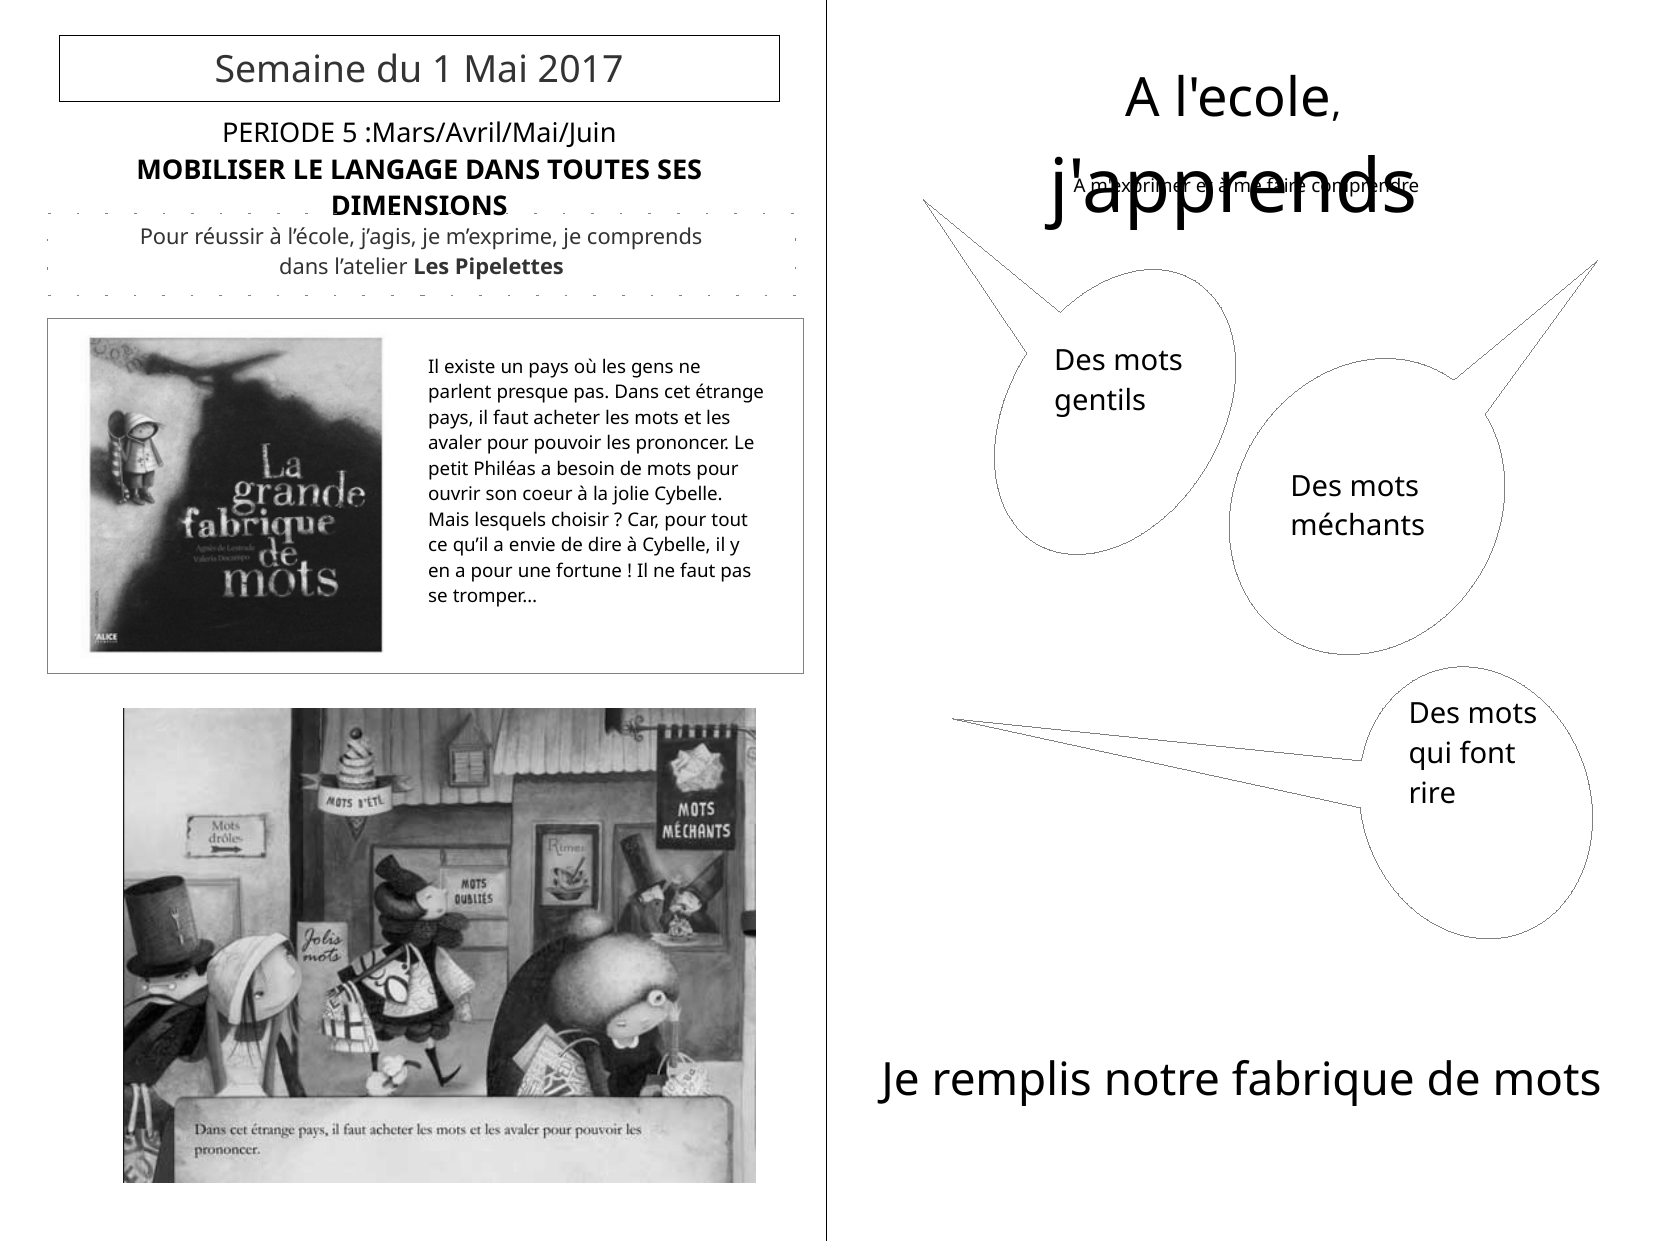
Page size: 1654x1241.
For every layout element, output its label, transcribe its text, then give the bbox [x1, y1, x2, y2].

text_box Semaine du 1 Mai 2017 [59, 35, 780, 102]
text_box Des mots gentils [1039, 331, 1205, 473]
text_box PERIODE 5 :Mars/Avril/Mai/Juin MOBILISER LE LANGAGE DANS TOUTES SES DIMENSIONS [82, 106, 756, 213]
picture [123, 708, 756, 1183]
text_box Pour réussir à l’école, j’agis, je m’exprime, je comprends dans l’atelier Les Pipelettes [47, 213, 796, 296]
text_box Des mots qui font rire [1393, 685, 1560, 899]
text_box Il existe un pays où les gens ne parlent presque pas. Dans cet étrange pays, il faut acheter les mots et les avaler pour pouvoir les prononcer. Le petit Philéas a besoin de mots pour ouvrir son coeur à la jolie Cybelle. Mais lesquels choisir ? Car, pour tout ce qu’il a envie de dire à Cybelle, il y en a pour une fortune ! Il ne faut pas se tromper… [413, 345, 780, 638]
text_box Je remplis notre fabrique de mots [841, 1039, 1642, 1146]
text_box A l'ecole, j'apprends [1026, 50, 1441, 154]
text_box Des mots méchants [1275, 457, 1501, 632]
picture [70, 330, 403, 661]
text_box A m'exprimer et à me faire comprendre [885, 165, 1607, 225]
